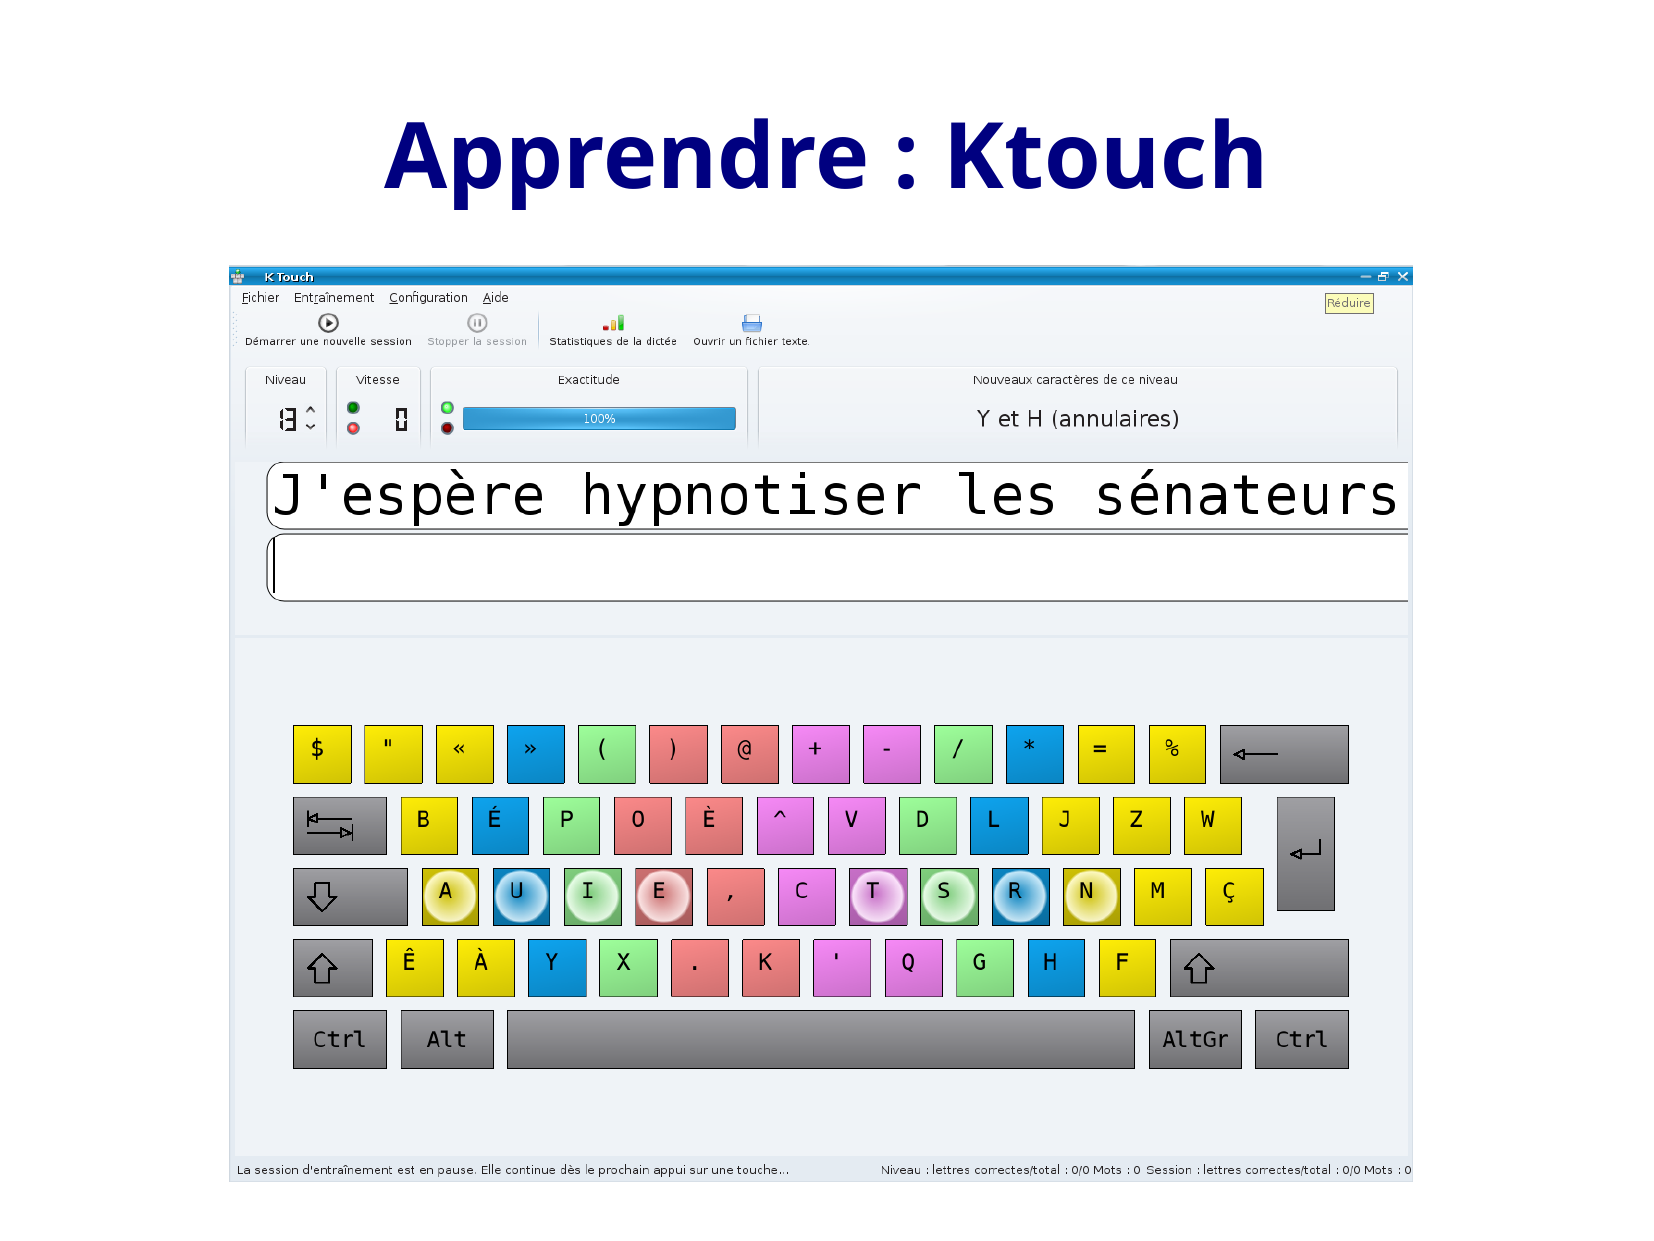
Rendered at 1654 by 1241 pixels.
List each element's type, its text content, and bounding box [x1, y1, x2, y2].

picture [229, 265, 1413, 1182]
title Apprendre : Ktouch [82, 56, 1571, 250]
